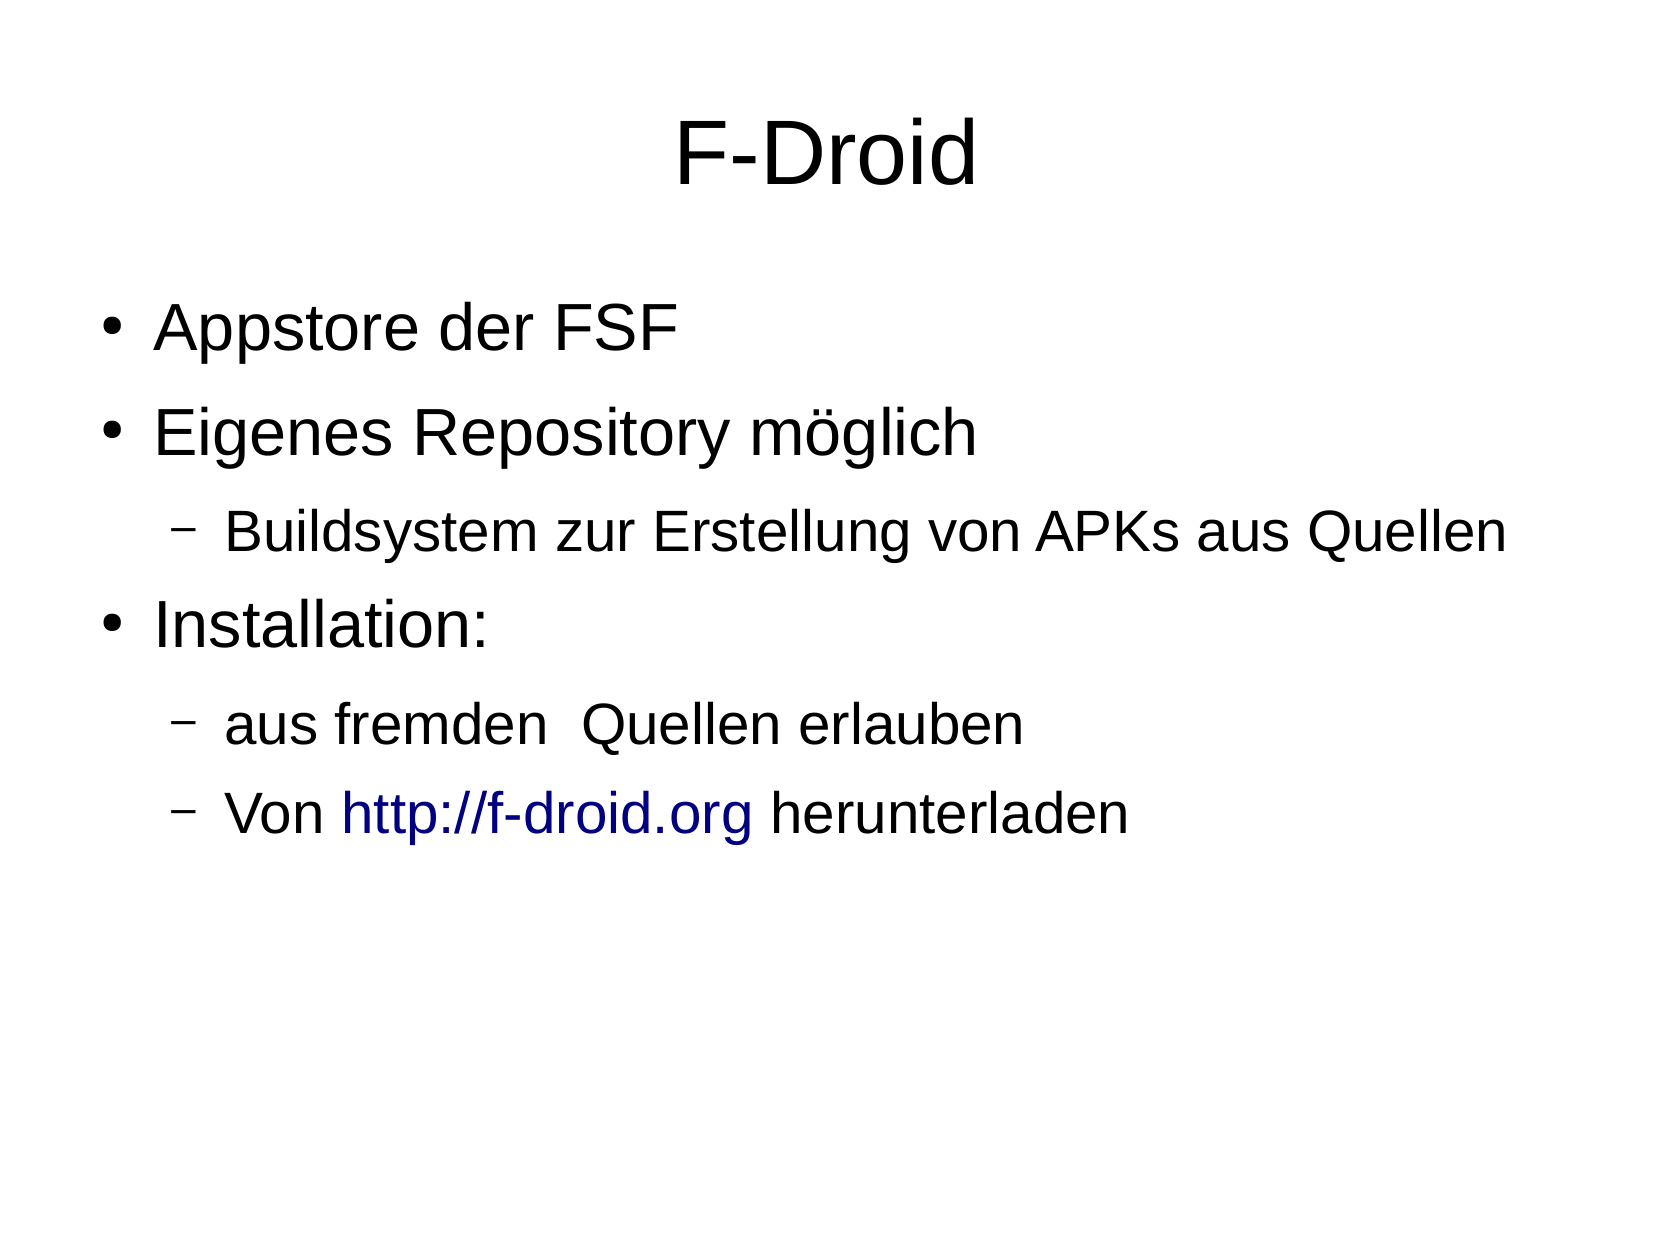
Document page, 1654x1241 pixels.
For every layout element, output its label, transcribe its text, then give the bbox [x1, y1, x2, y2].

title F-Droid [82, 49, 1571, 257]
list Appstore der FSF Eigenes Repository möglich Buildsystem zur Erstellung von APKs aus Quellen Installation: aus fremden Quellen erlauben Von http://f-droid.org herunterladen [82, 290, 1538, 1010]
